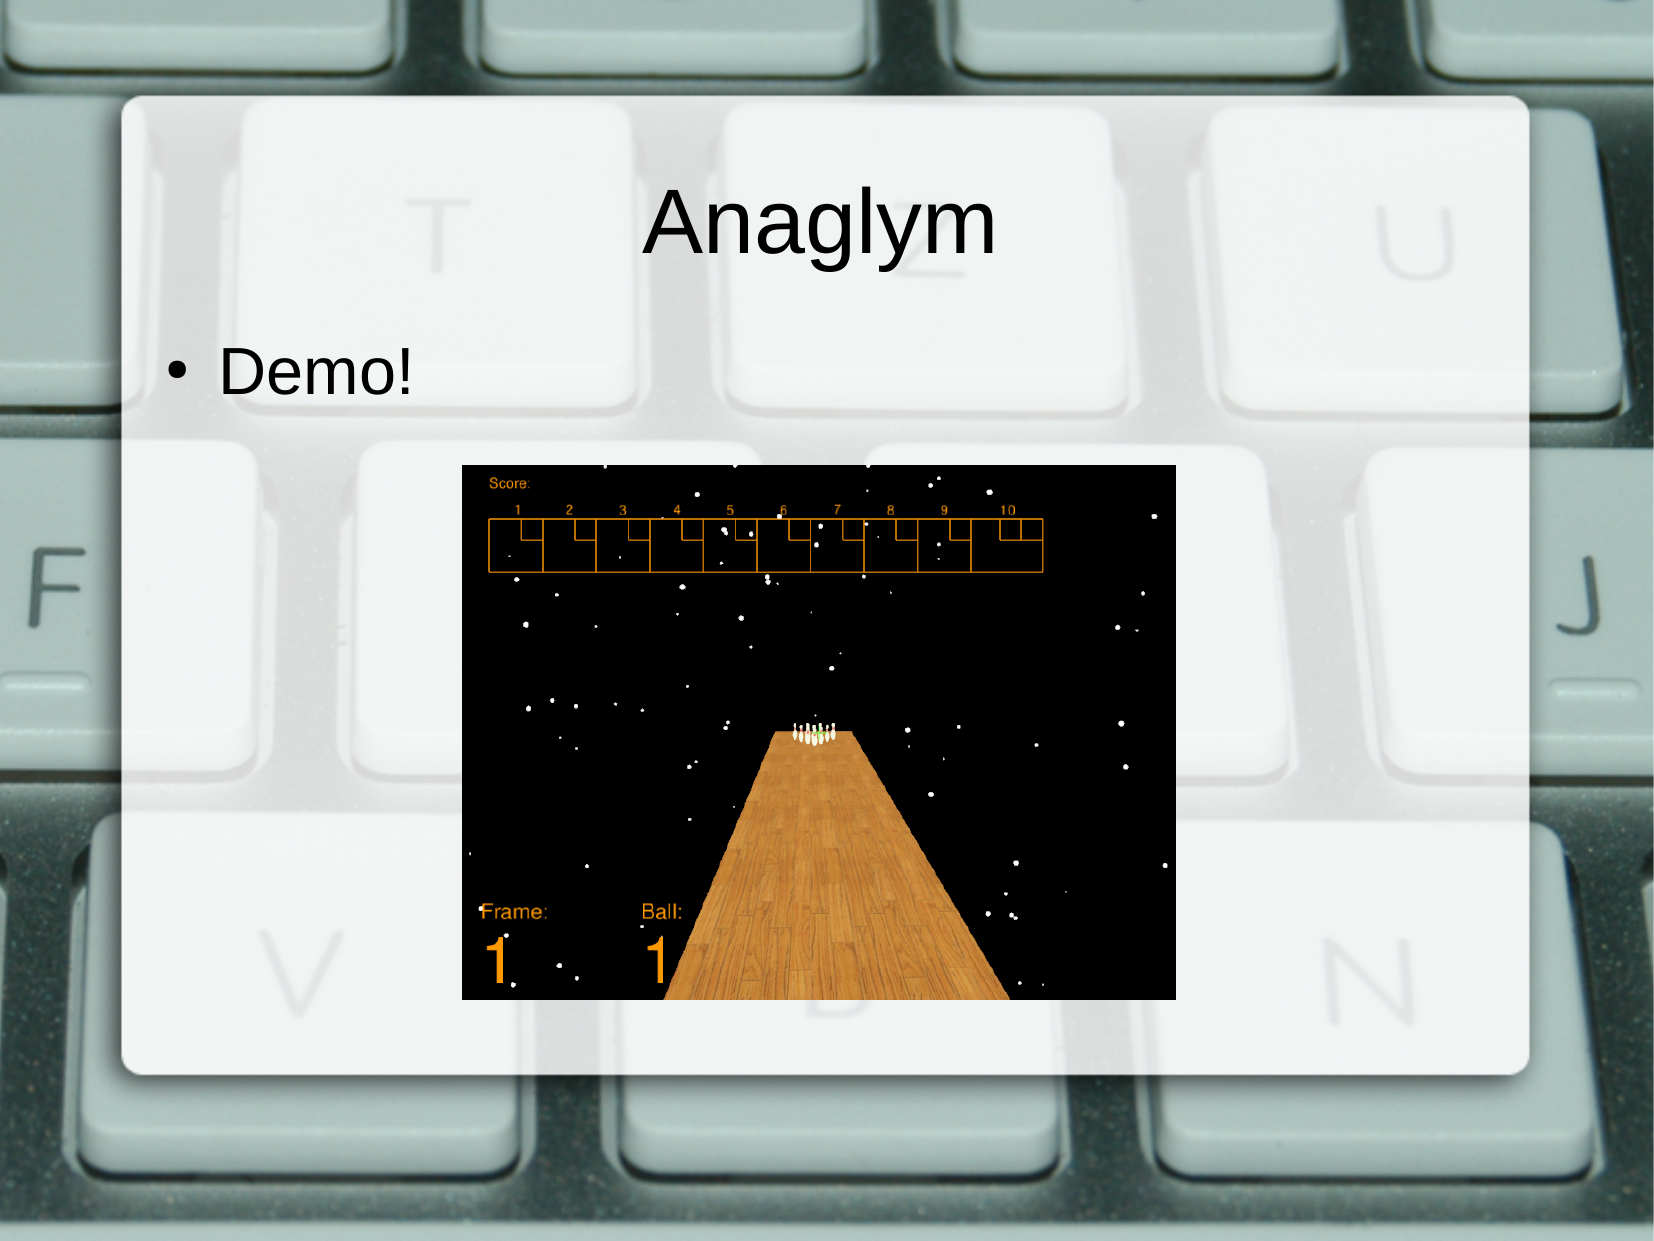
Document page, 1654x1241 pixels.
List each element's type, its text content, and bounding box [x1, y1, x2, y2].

title Anaglym [135, 117, 1506, 325]
list Demo! [147, 334, 1506, 1226]
picture [0, 0, 1654, 1241]
